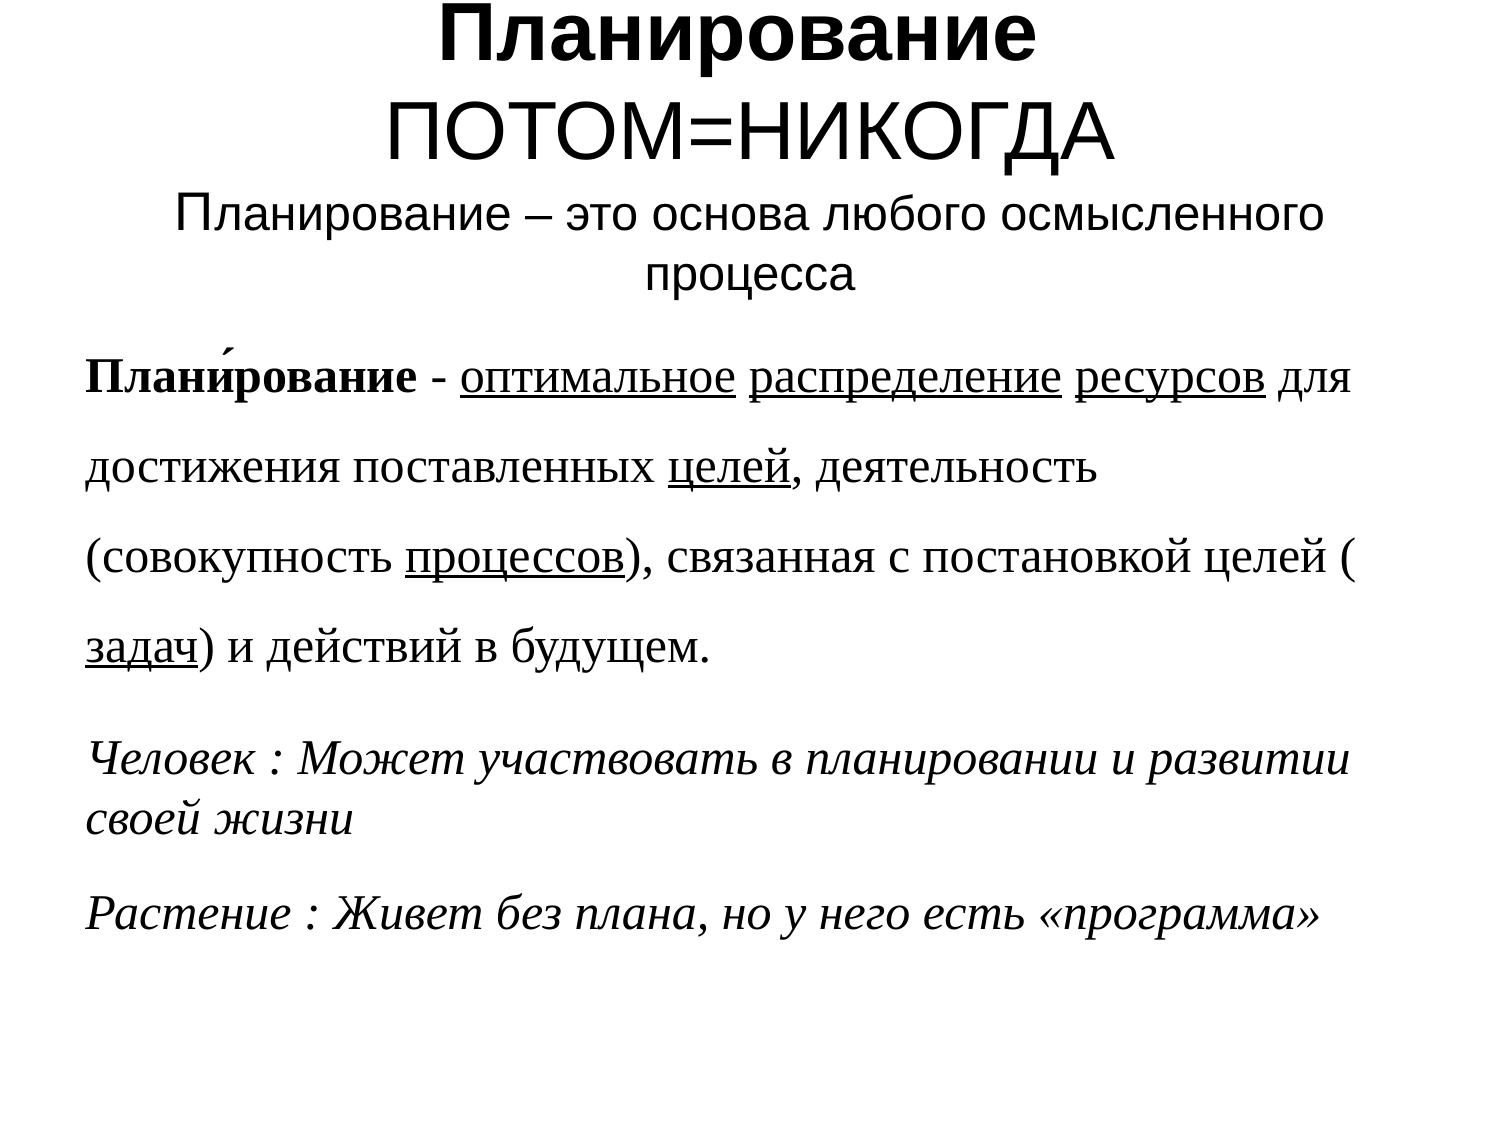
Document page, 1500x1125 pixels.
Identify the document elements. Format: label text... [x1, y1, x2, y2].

text_box Плани́рование - оптимальное распределение ресурсов для достижения поставленных целей, деятельность (совокупность процессов), связанная с постановкой целей (задач) и действий в будущем. Человек : Может участвовать в планировании и развитии своей жизни Растение : Живет без плана, но у него есть «программа» [70, 304, 1383, 1125]
title Планирование ПОТОМ=НИКОГДА Планирование – это основа любого осмысленного процесса [75, 45, 1425, 233]
